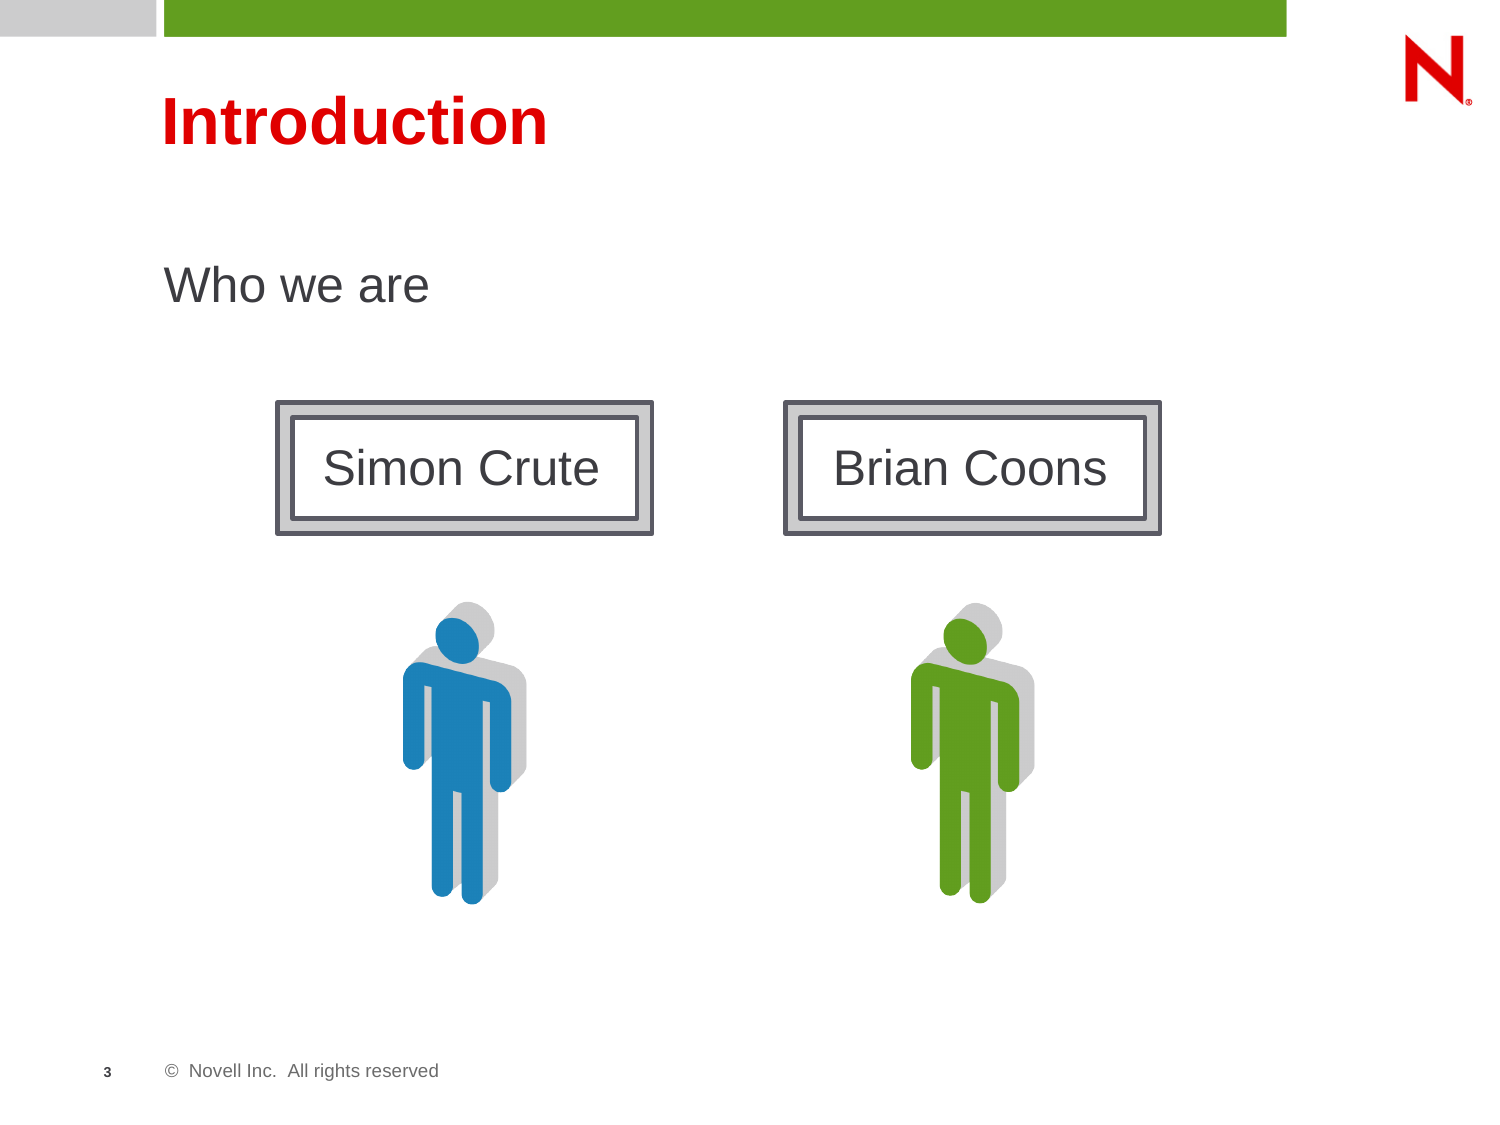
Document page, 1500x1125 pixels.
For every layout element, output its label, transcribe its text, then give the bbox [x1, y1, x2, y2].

list Who we are [163, 254, 1404, 986]
text_box Simon Crute [322, 440, 608, 497]
text_box Brian Coons [832, 440, 1113, 497]
picture [911, 602, 1035, 904]
title Introduction [161, 41, 1383, 205]
picture [1403, 32, 1473, 107]
text_box [292, 417, 637, 519]
picture [403, 601, 527, 905]
